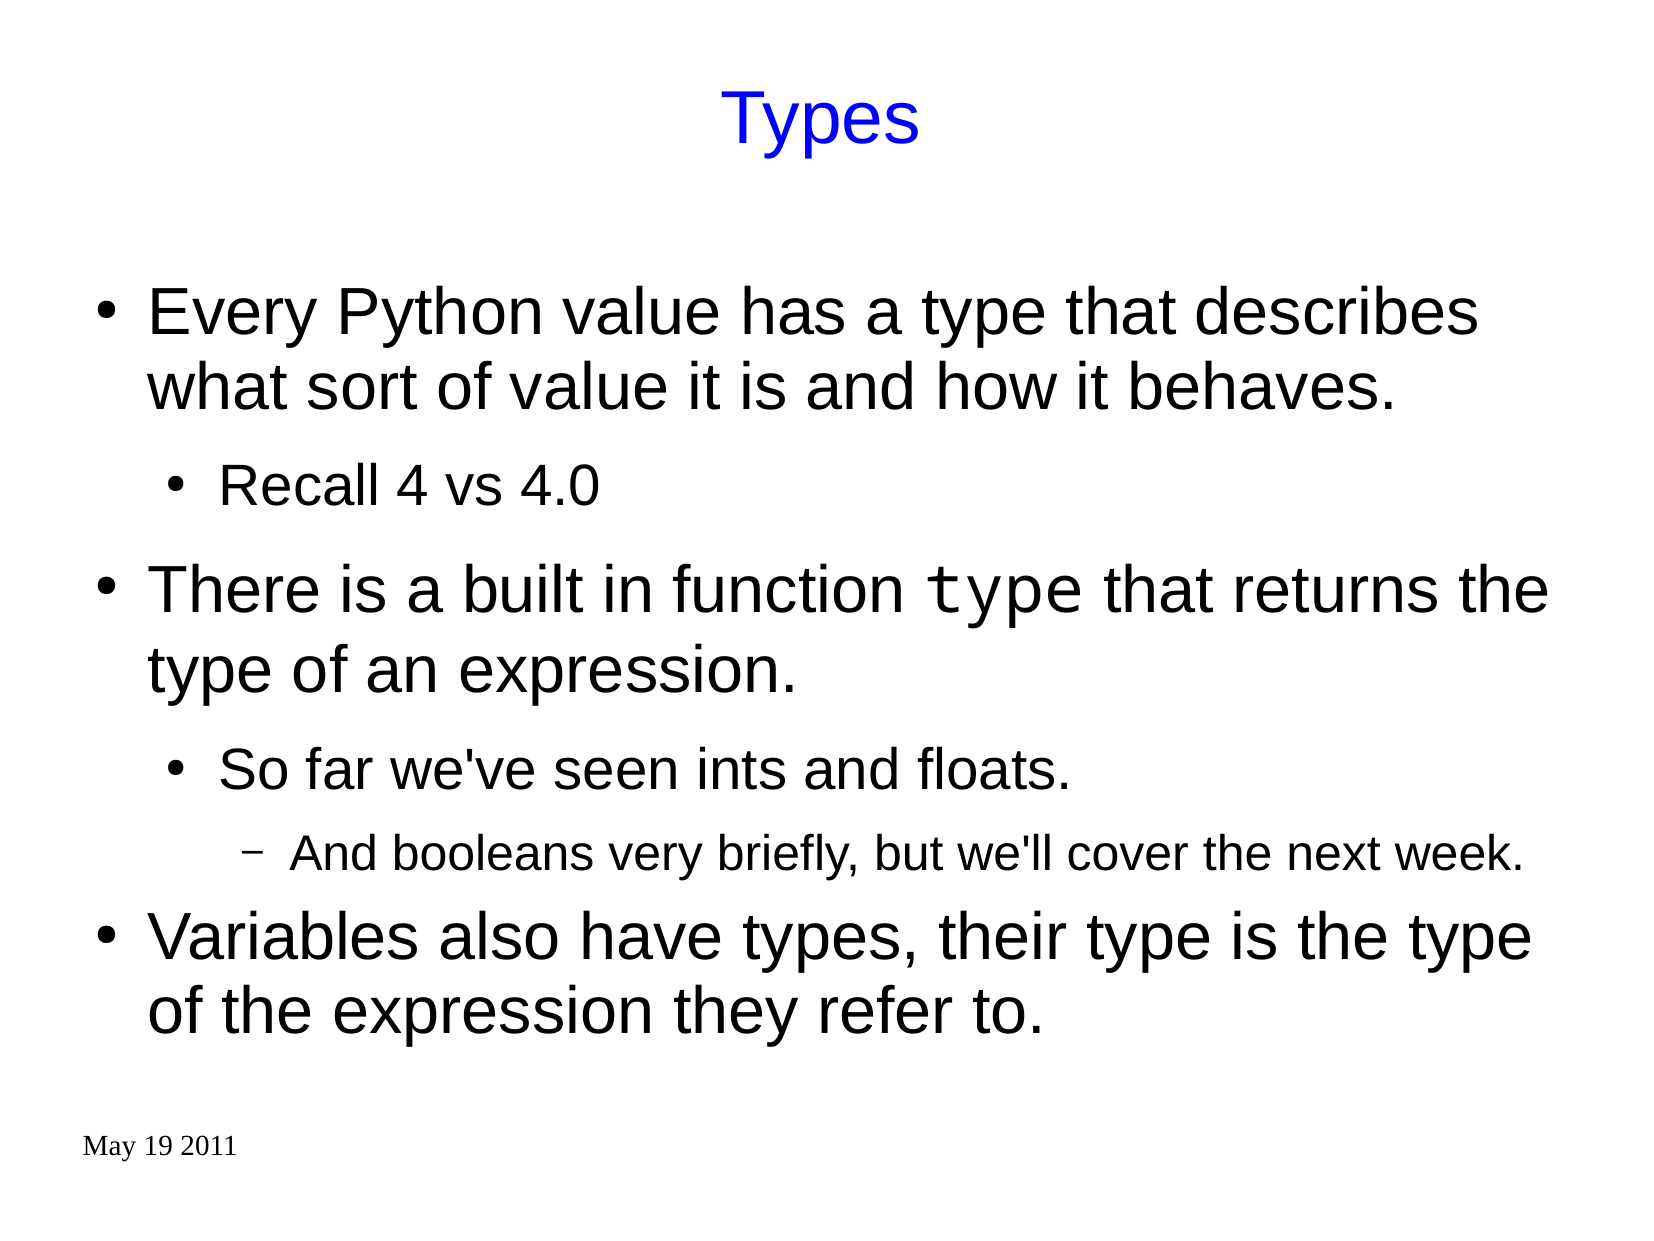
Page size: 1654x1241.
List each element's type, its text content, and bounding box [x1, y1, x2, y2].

title Types [76, 58, 1565, 178]
list Every Python value has a type that describes what sort of value it is and how it behaves. Recall 4 vs 4.0 There is a built in function type that returns the type of an expression. So far we've seen ints and floats. And booleans very briefly, but we'll cover the next week. Variables also have types, their type is the type of the expression they refer to. [76, 274, 1565, 1093]
